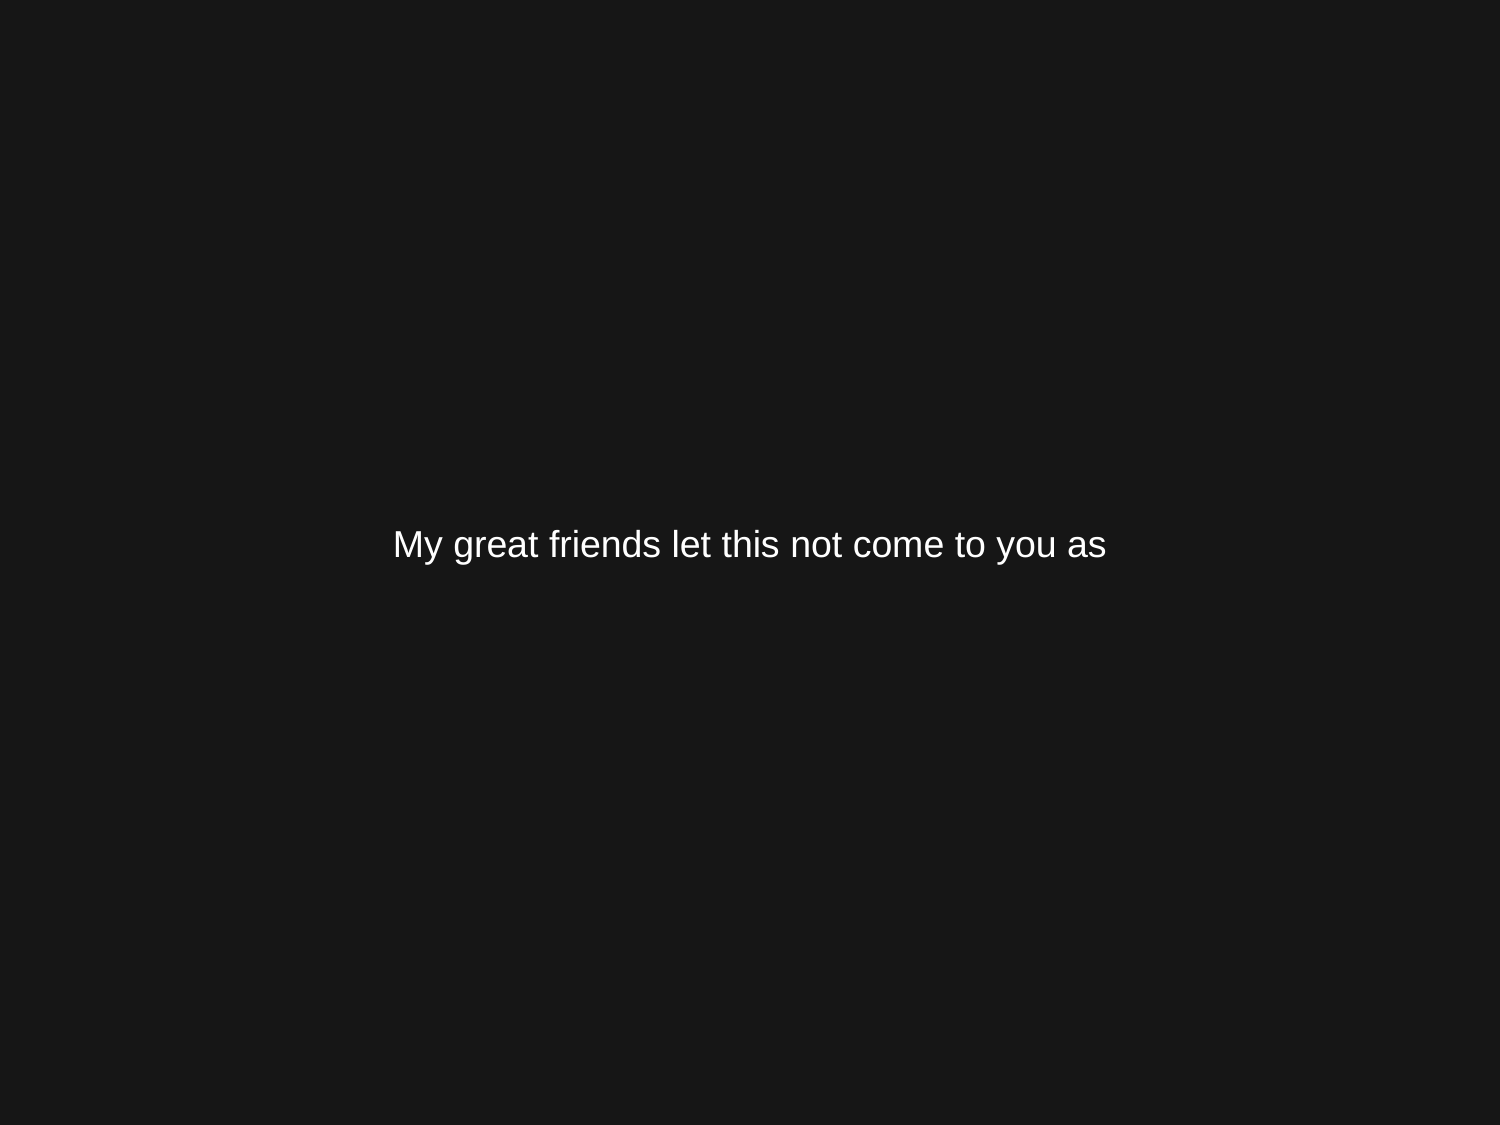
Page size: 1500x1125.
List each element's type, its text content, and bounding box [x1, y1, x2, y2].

text_box My great friends let this not come to you as [0, 512, 1500, 573]
